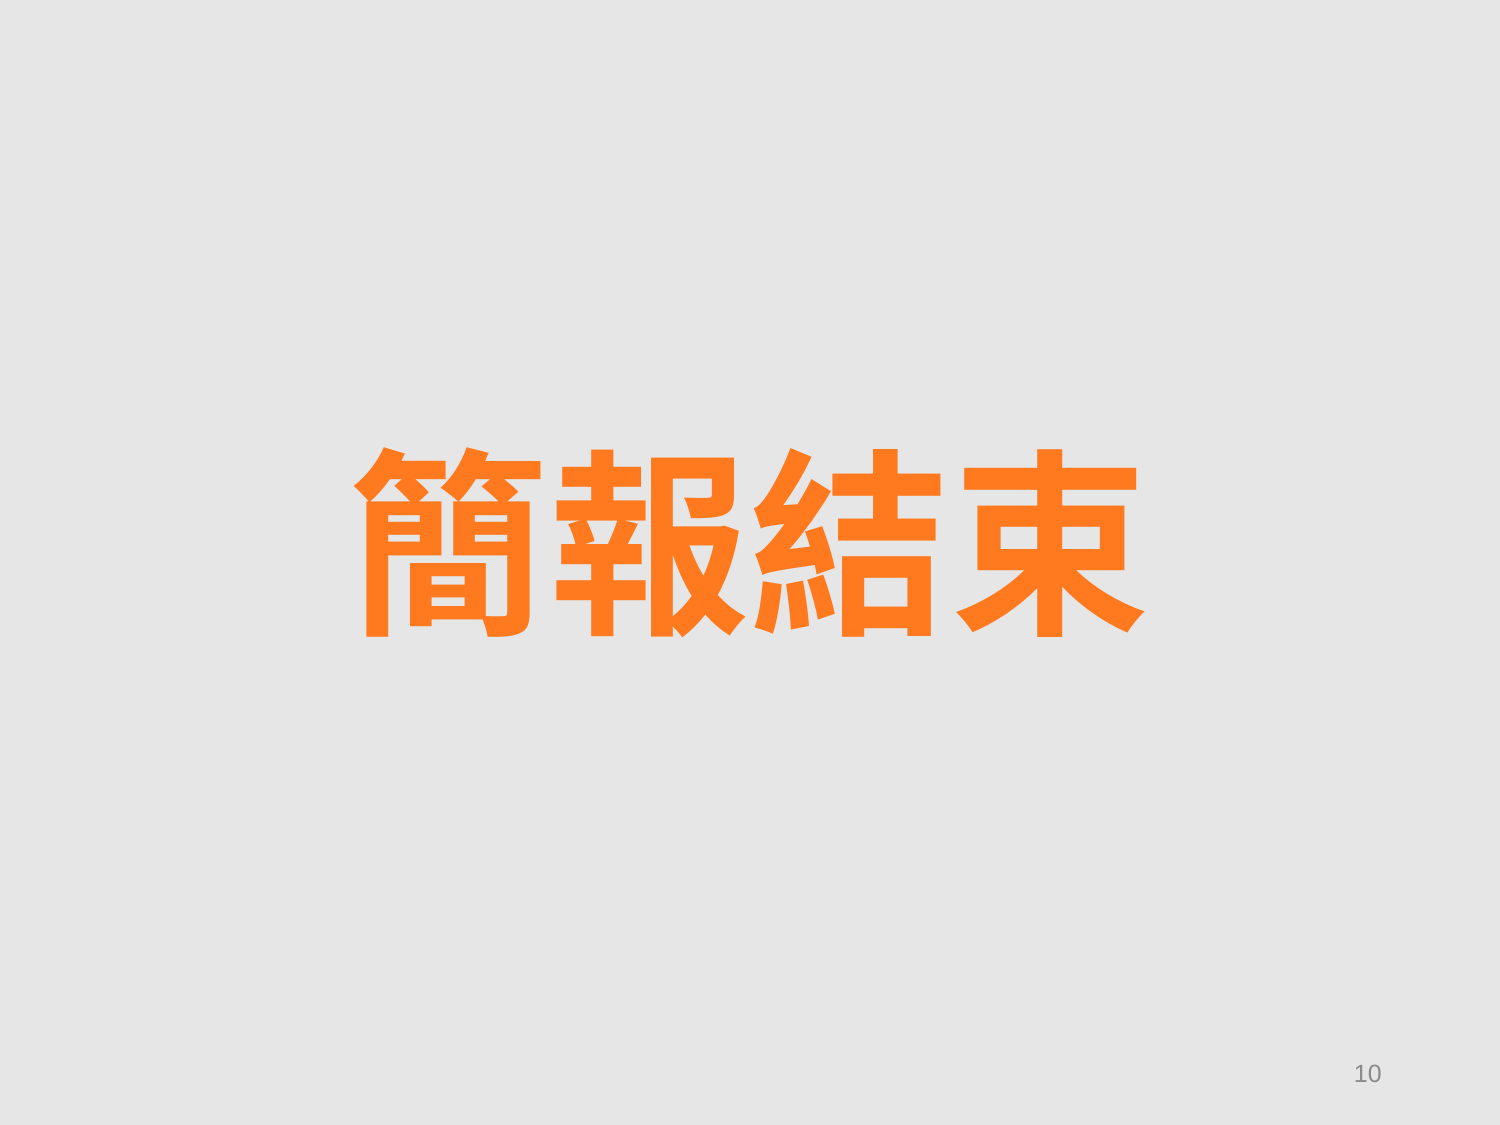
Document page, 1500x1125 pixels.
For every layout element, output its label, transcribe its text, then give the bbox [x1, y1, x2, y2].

slide_number <編號> [1059, 1042, 1397, 1103]
text_box 簡報結束 [333, 411, 1167, 667]
